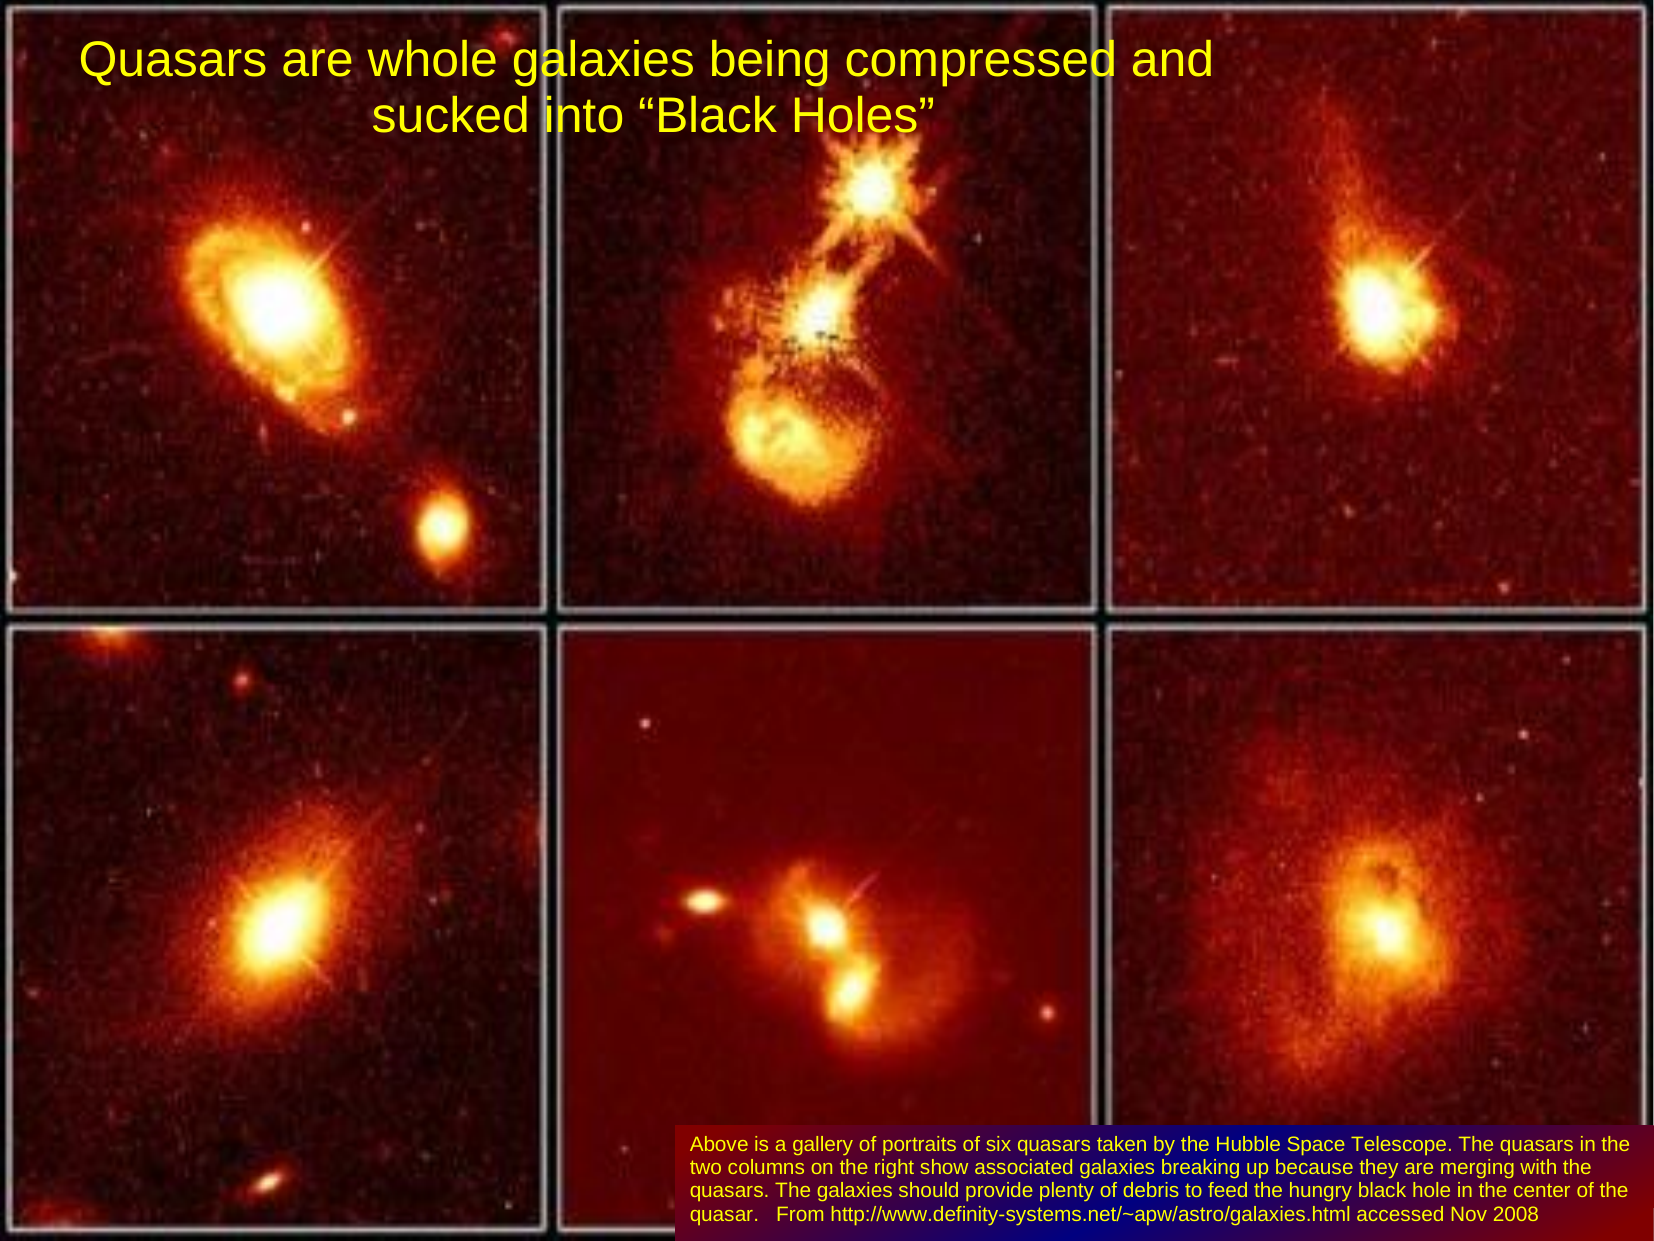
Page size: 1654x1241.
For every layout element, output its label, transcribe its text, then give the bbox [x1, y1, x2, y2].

text_box Above is a gallery of portraits of six quasars taken by the Hubble Space Telescope. The quasars in the two columns on the right show associated galaxies breaking up because they are merging with the quasars. The galaxies should provide plenty of debris to feed the hungry black hole in the center of the quasar. From http://www.definity-systems.net/~apw/astro/galaxies.html accessed Nov 2008 [675, 1125, 1654, 1241]
picture [0, 0, 1654, 1241]
text_box Quasars are whole galaxies being compressed and sucked into “Black Holes” [32, 23, 1276, 151]
